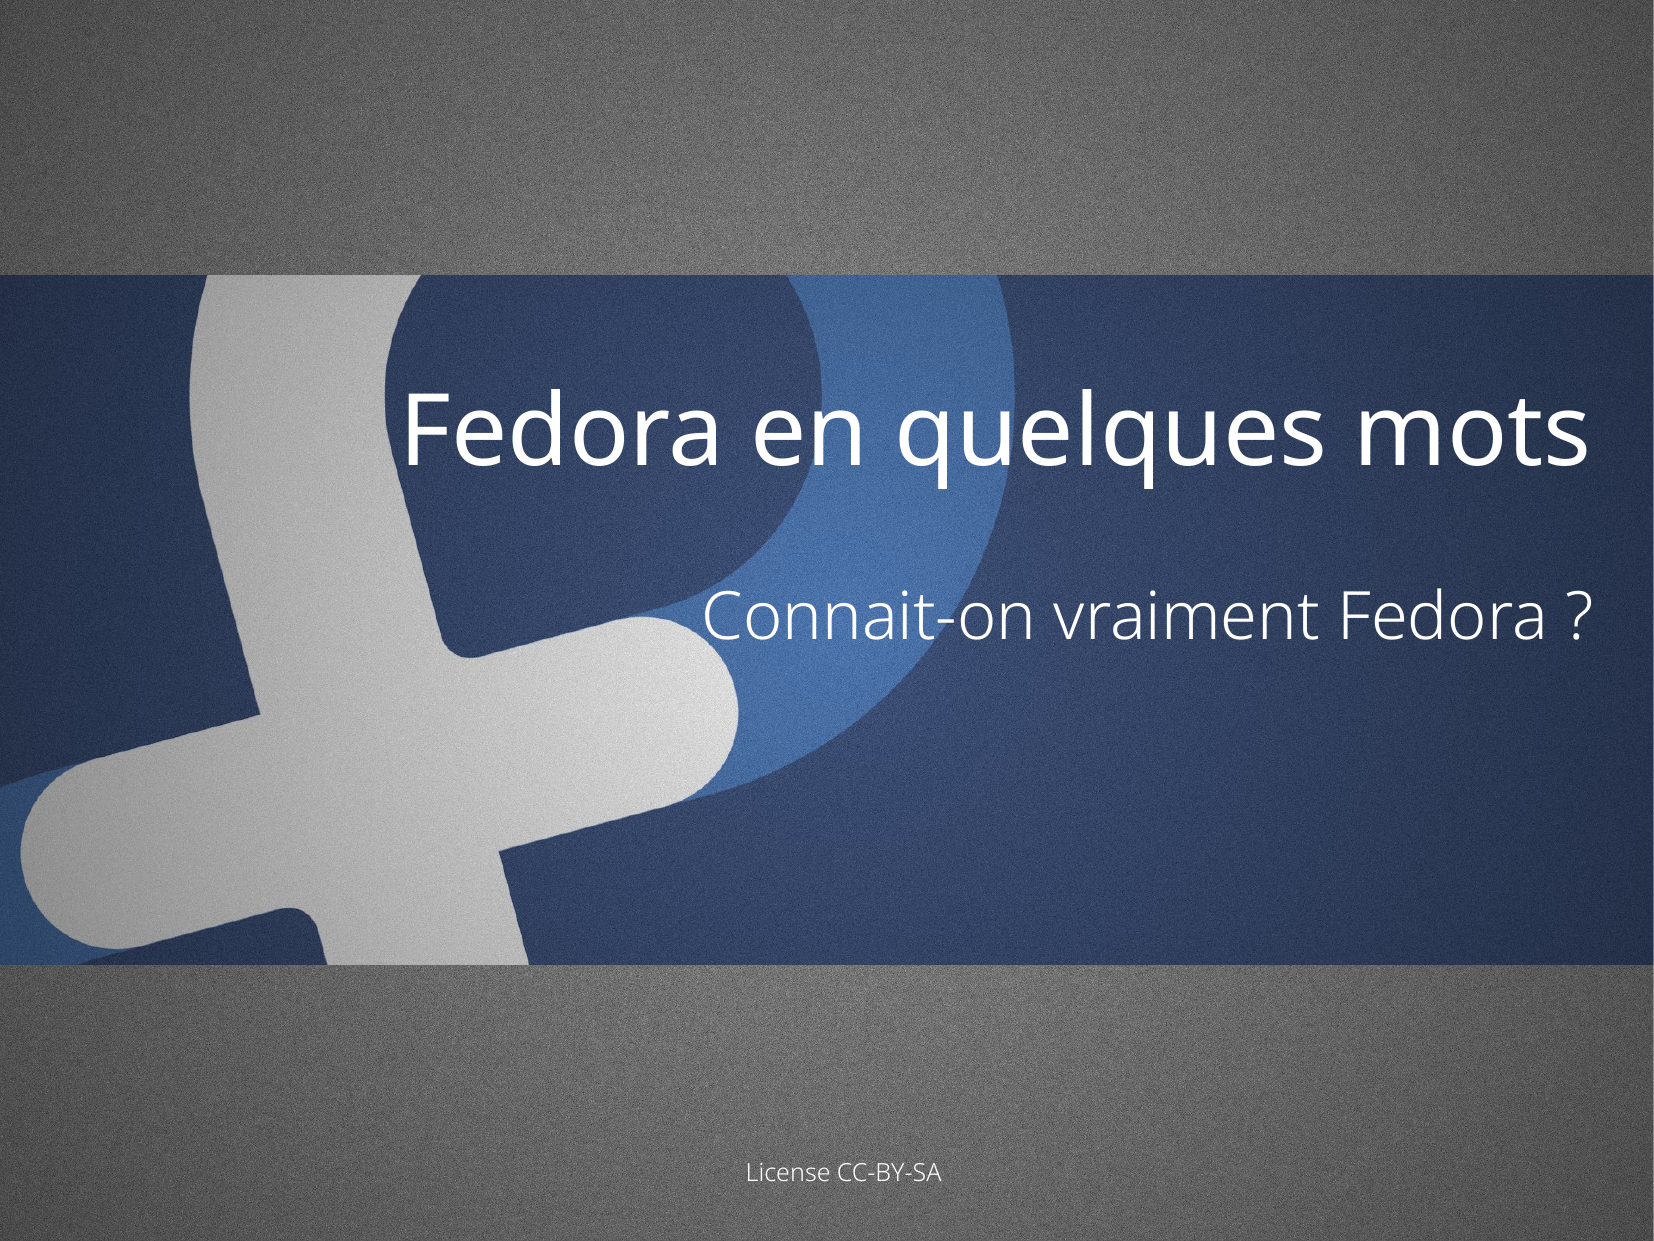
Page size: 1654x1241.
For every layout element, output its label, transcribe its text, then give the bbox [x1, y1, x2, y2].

subtitle Connait-on vraiment Fedora ? [436, 568, 1595, 731]
title Fedora en quelques mots [242, 324, 1593, 529]
picture [0, 0, 1654, 1241]
text_box License CC-BY-SA [75, 1126, 1613, 1197]
